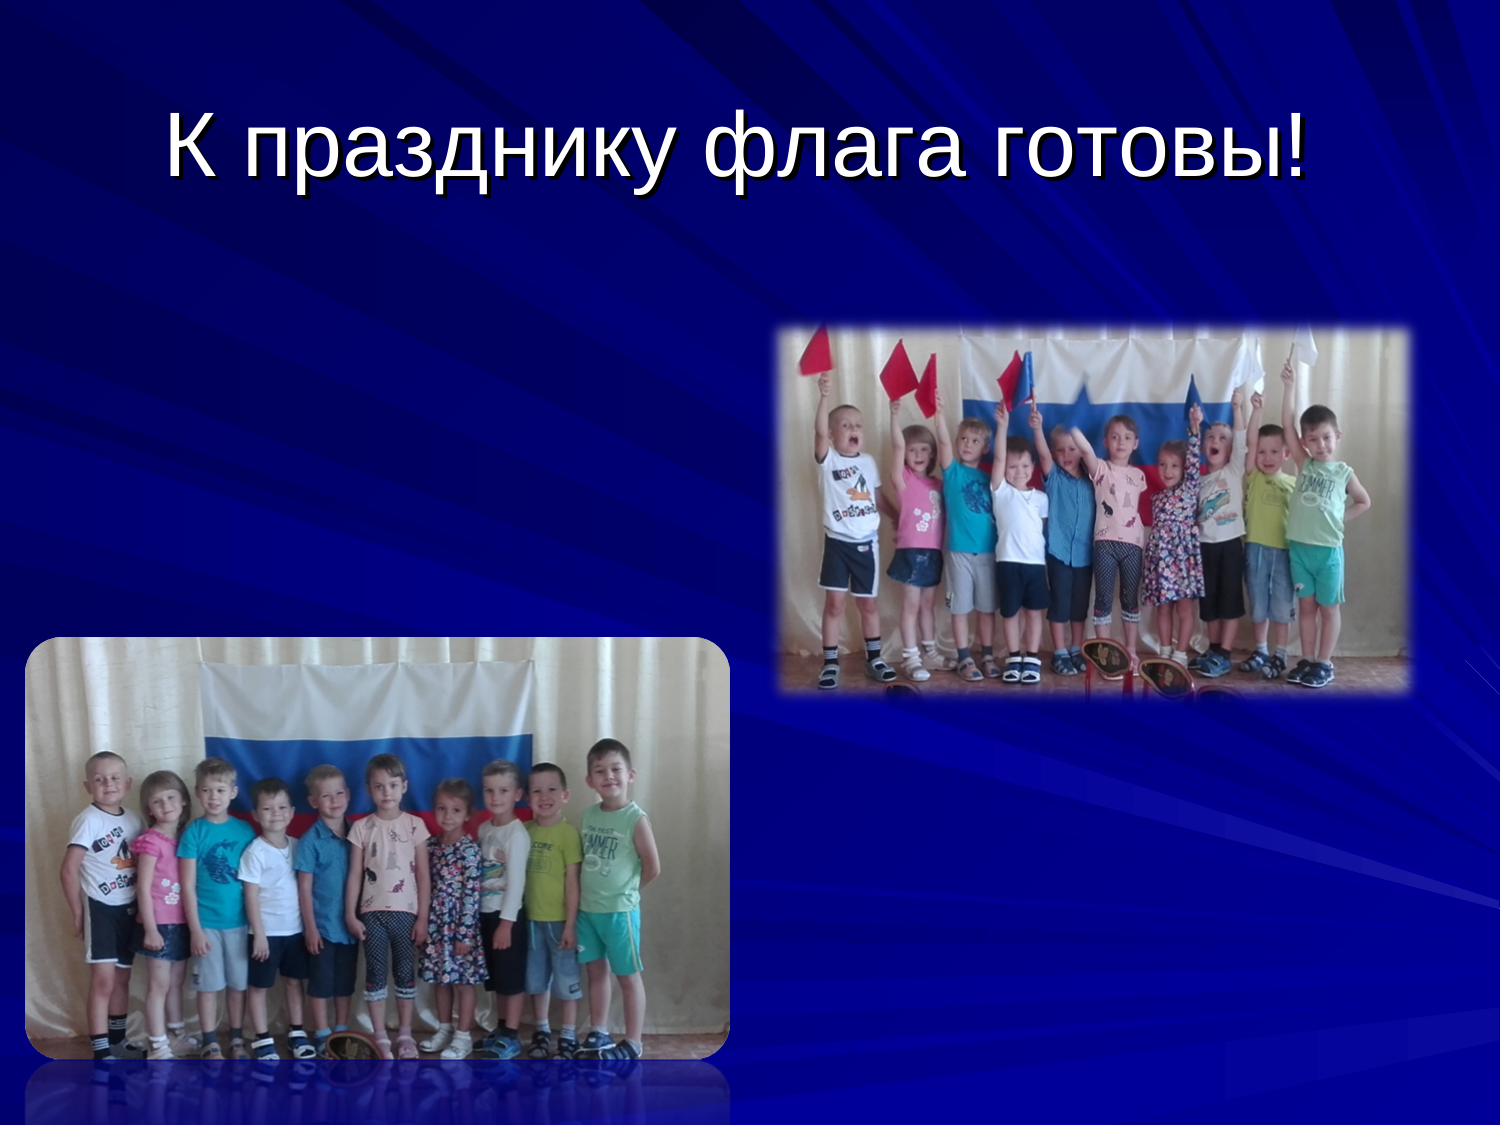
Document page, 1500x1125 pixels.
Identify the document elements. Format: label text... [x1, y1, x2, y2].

title К празднику флага готовы! [75, 45, 1426, 234]
picture [21, 636, 734, 1125]
picture [761, 311, 1427, 711]
